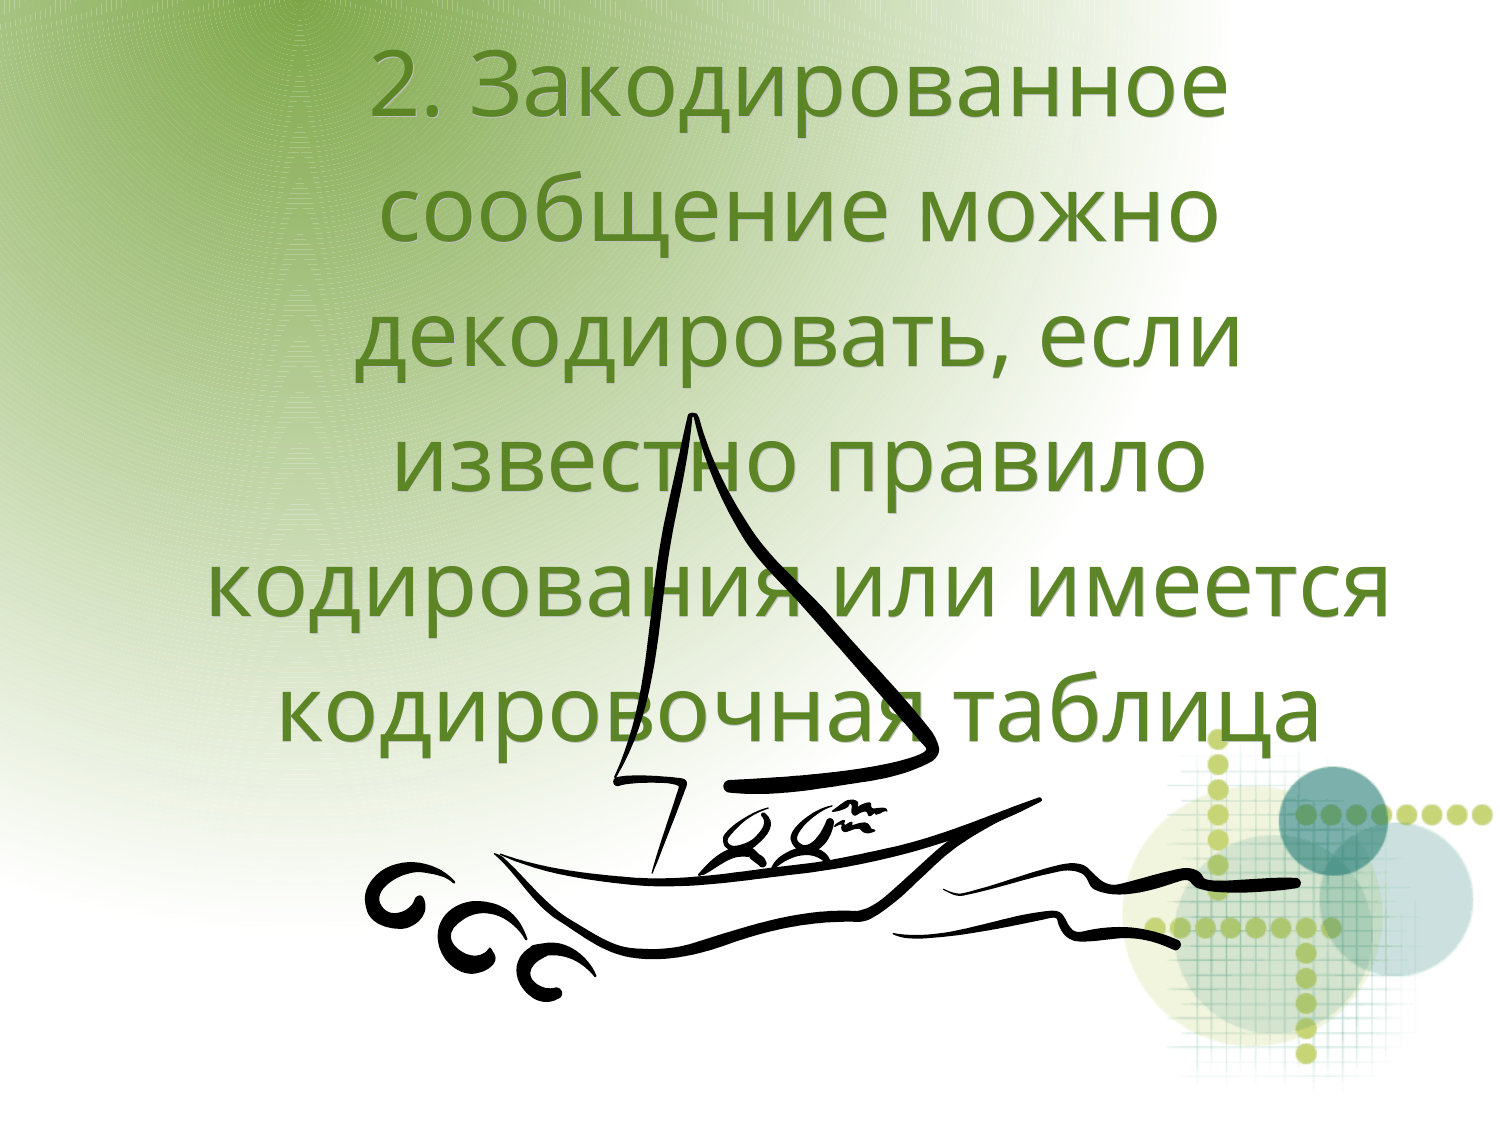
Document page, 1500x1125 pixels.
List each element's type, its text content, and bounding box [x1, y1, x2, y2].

picture [362, 412, 1500, 1098]
title 2. Закодированное сообщение можно декодировать, если известно правило кодирования или имеется кодировочная таблица [174, 53, 1425, 734]
